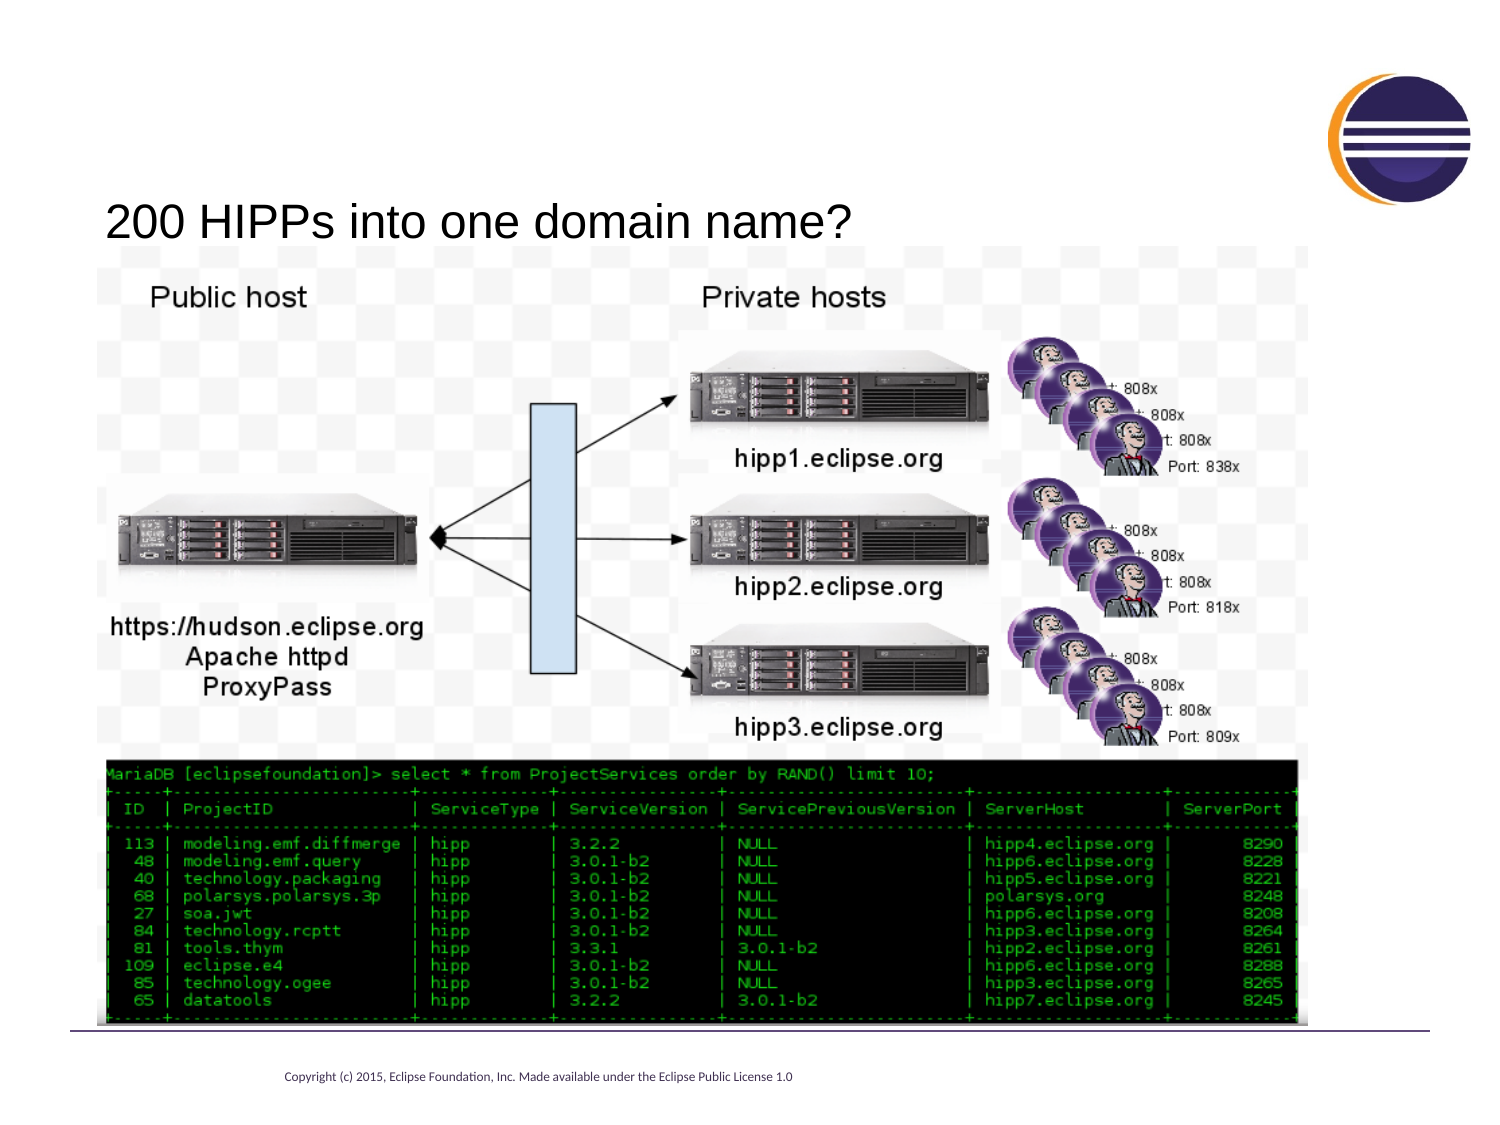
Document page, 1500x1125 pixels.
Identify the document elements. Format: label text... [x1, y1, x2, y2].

picture [97, 246, 1308, 1026]
title 200 HIPPs into one domain name? [105, 88, 1380, 330]
picture [1328, 68, 1471, 210]
